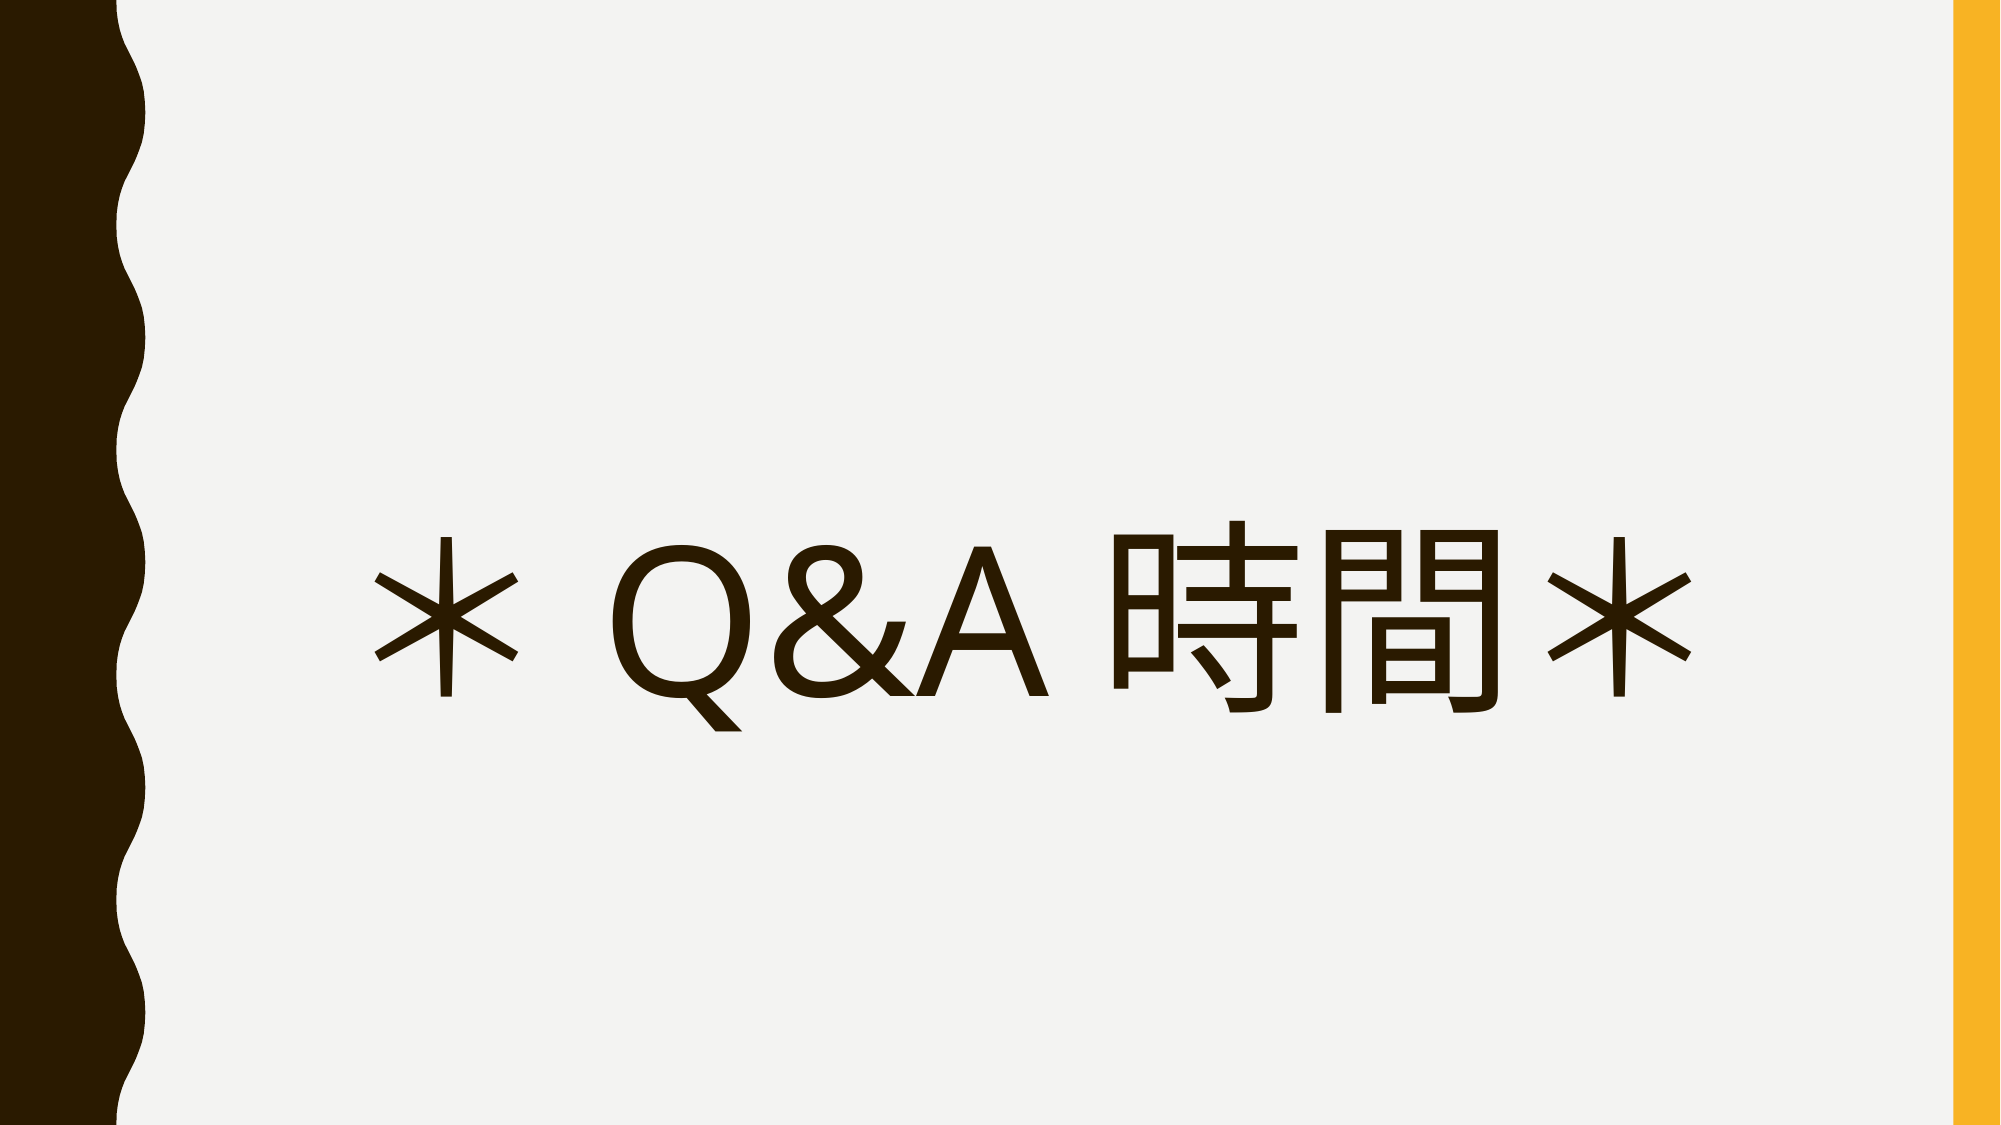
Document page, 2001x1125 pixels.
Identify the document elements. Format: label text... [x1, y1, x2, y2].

title ＊Q&A時間＊ [198, 509, 1868, 754]
